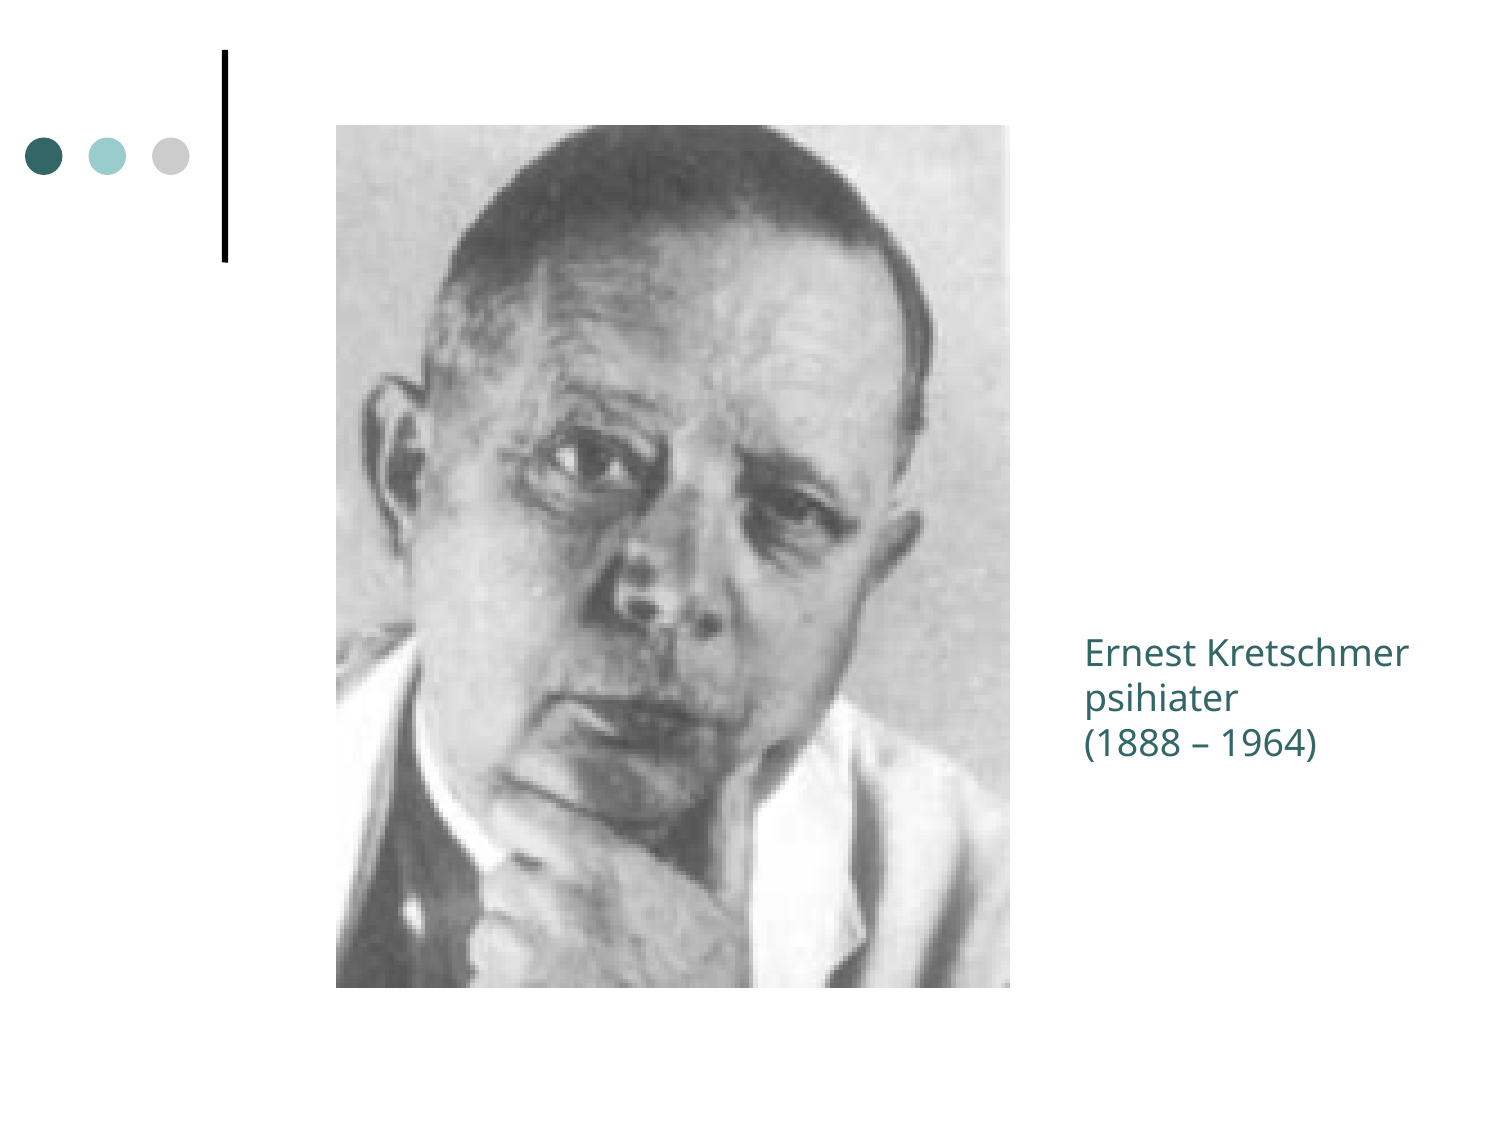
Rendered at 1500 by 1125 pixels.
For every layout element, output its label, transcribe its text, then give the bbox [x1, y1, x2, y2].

text_box Ernest Kretschmer psihiater (1888 – 1964) [1069, 621, 1425, 772]
picture [336, 125, 1010, 988]
